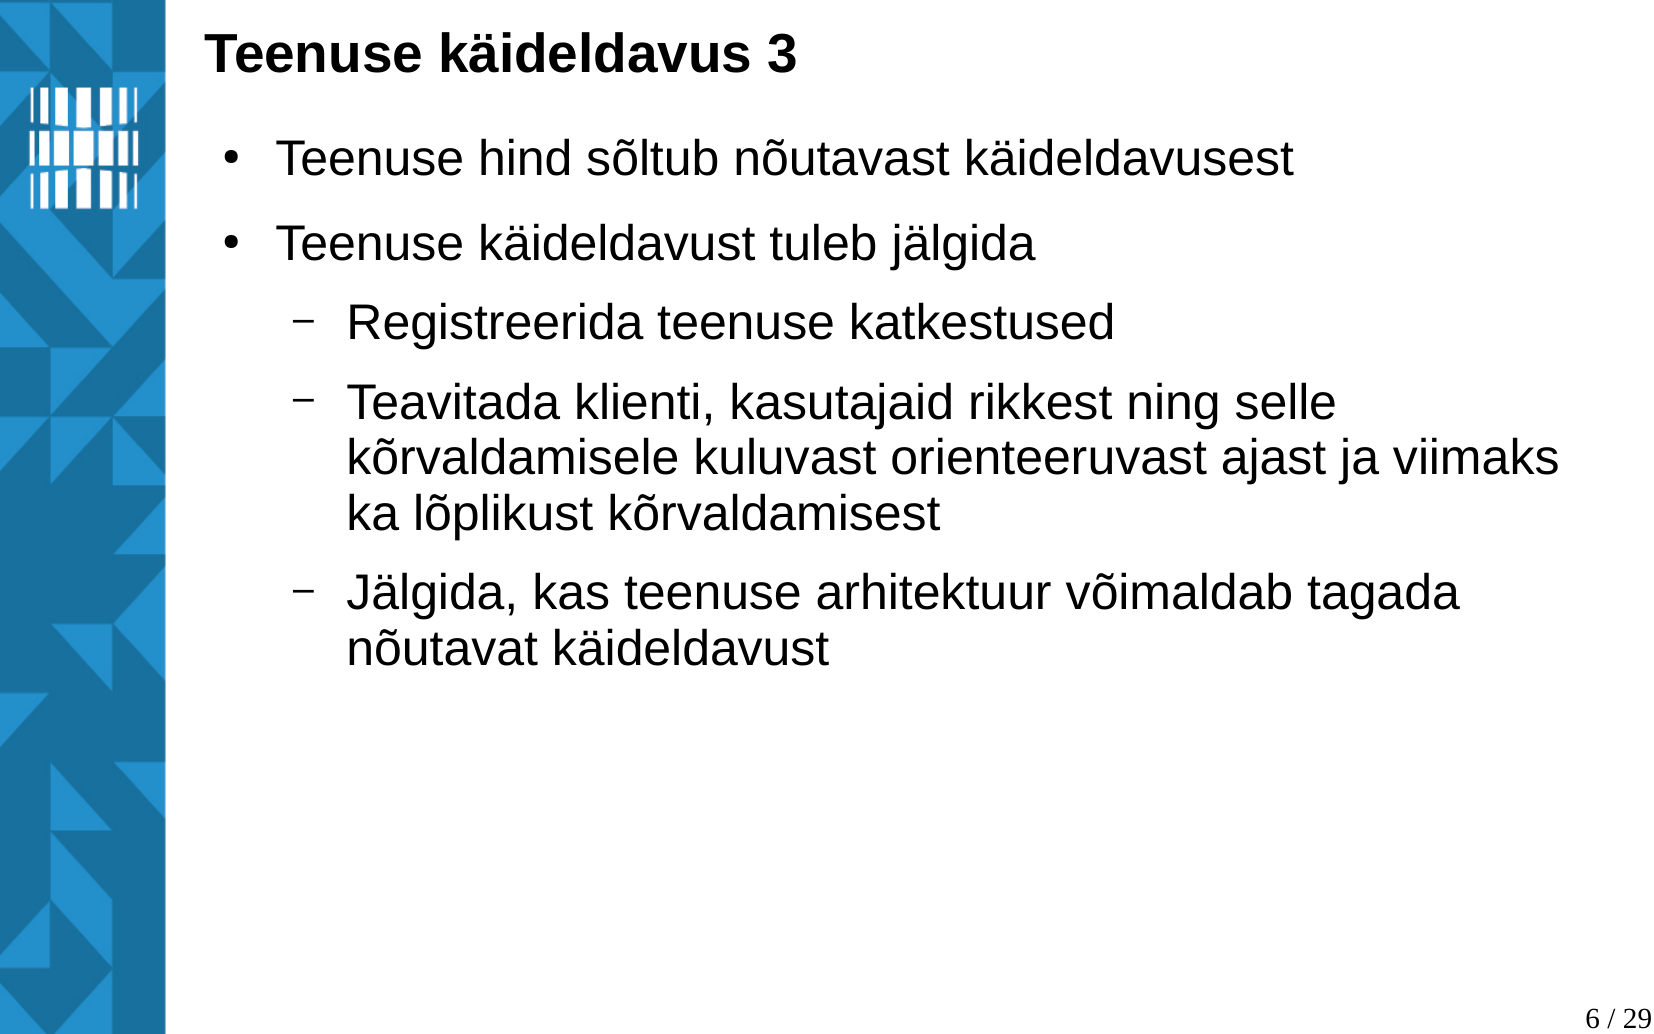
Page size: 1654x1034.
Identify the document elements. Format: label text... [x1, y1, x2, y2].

title Teenuse käideldavus 3 [204, 11, 1607, 95]
list Teenuse hind sõltub nõutavast käideldavusest Teenuse käideldavust tuleb jälgida Registreerida teenuse katkestused Teavitada klienti, kasutajaid rikkest ning selle kõrvaldamisele kuluvast orienteeruvast ajast ja viimaks ka lõplikust kõrvaldamisest Jälgida, kas teenuse arhitektuur võimaldab tagada nõutavat käideldavust [204, 129, 1625, 997]
